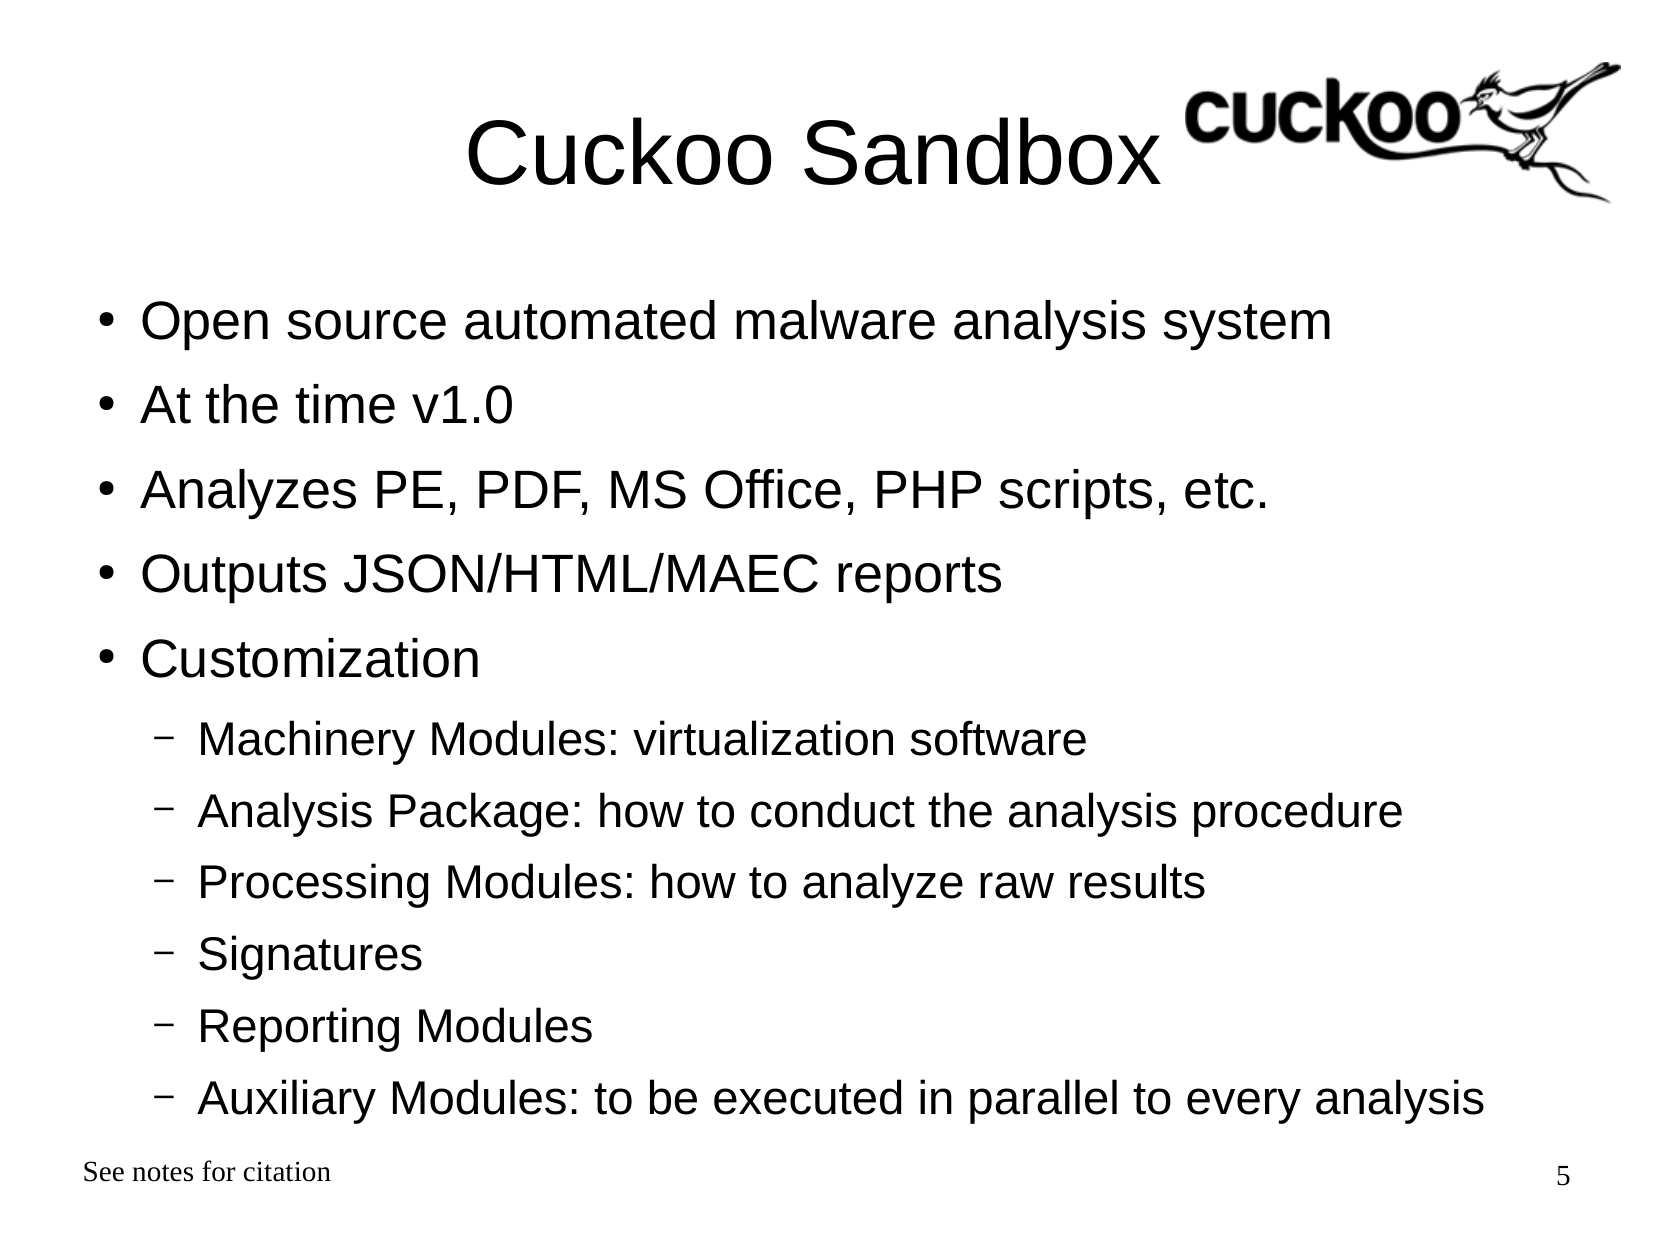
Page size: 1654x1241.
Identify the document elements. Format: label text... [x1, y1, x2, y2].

list Open source automated malware analysis system At the time v1.0 Analyzes PE, PDF, MS Office, PHP scripts, etc. Outputs JSON/HTML/MAEC reports Customization Machinery Modules: virtualization software Analysis Package: how to conduct the analysis procedure Processing Modules: how to analyze raw results Signatures Reporting Modules Auxiliary Modules: to be executed in parallel to every analysis [82, 290, 1576, 1126]
picture [1185, 62, 1621, 204]
title Cuckoo Sandbox [82, 49, 1571, 257]
